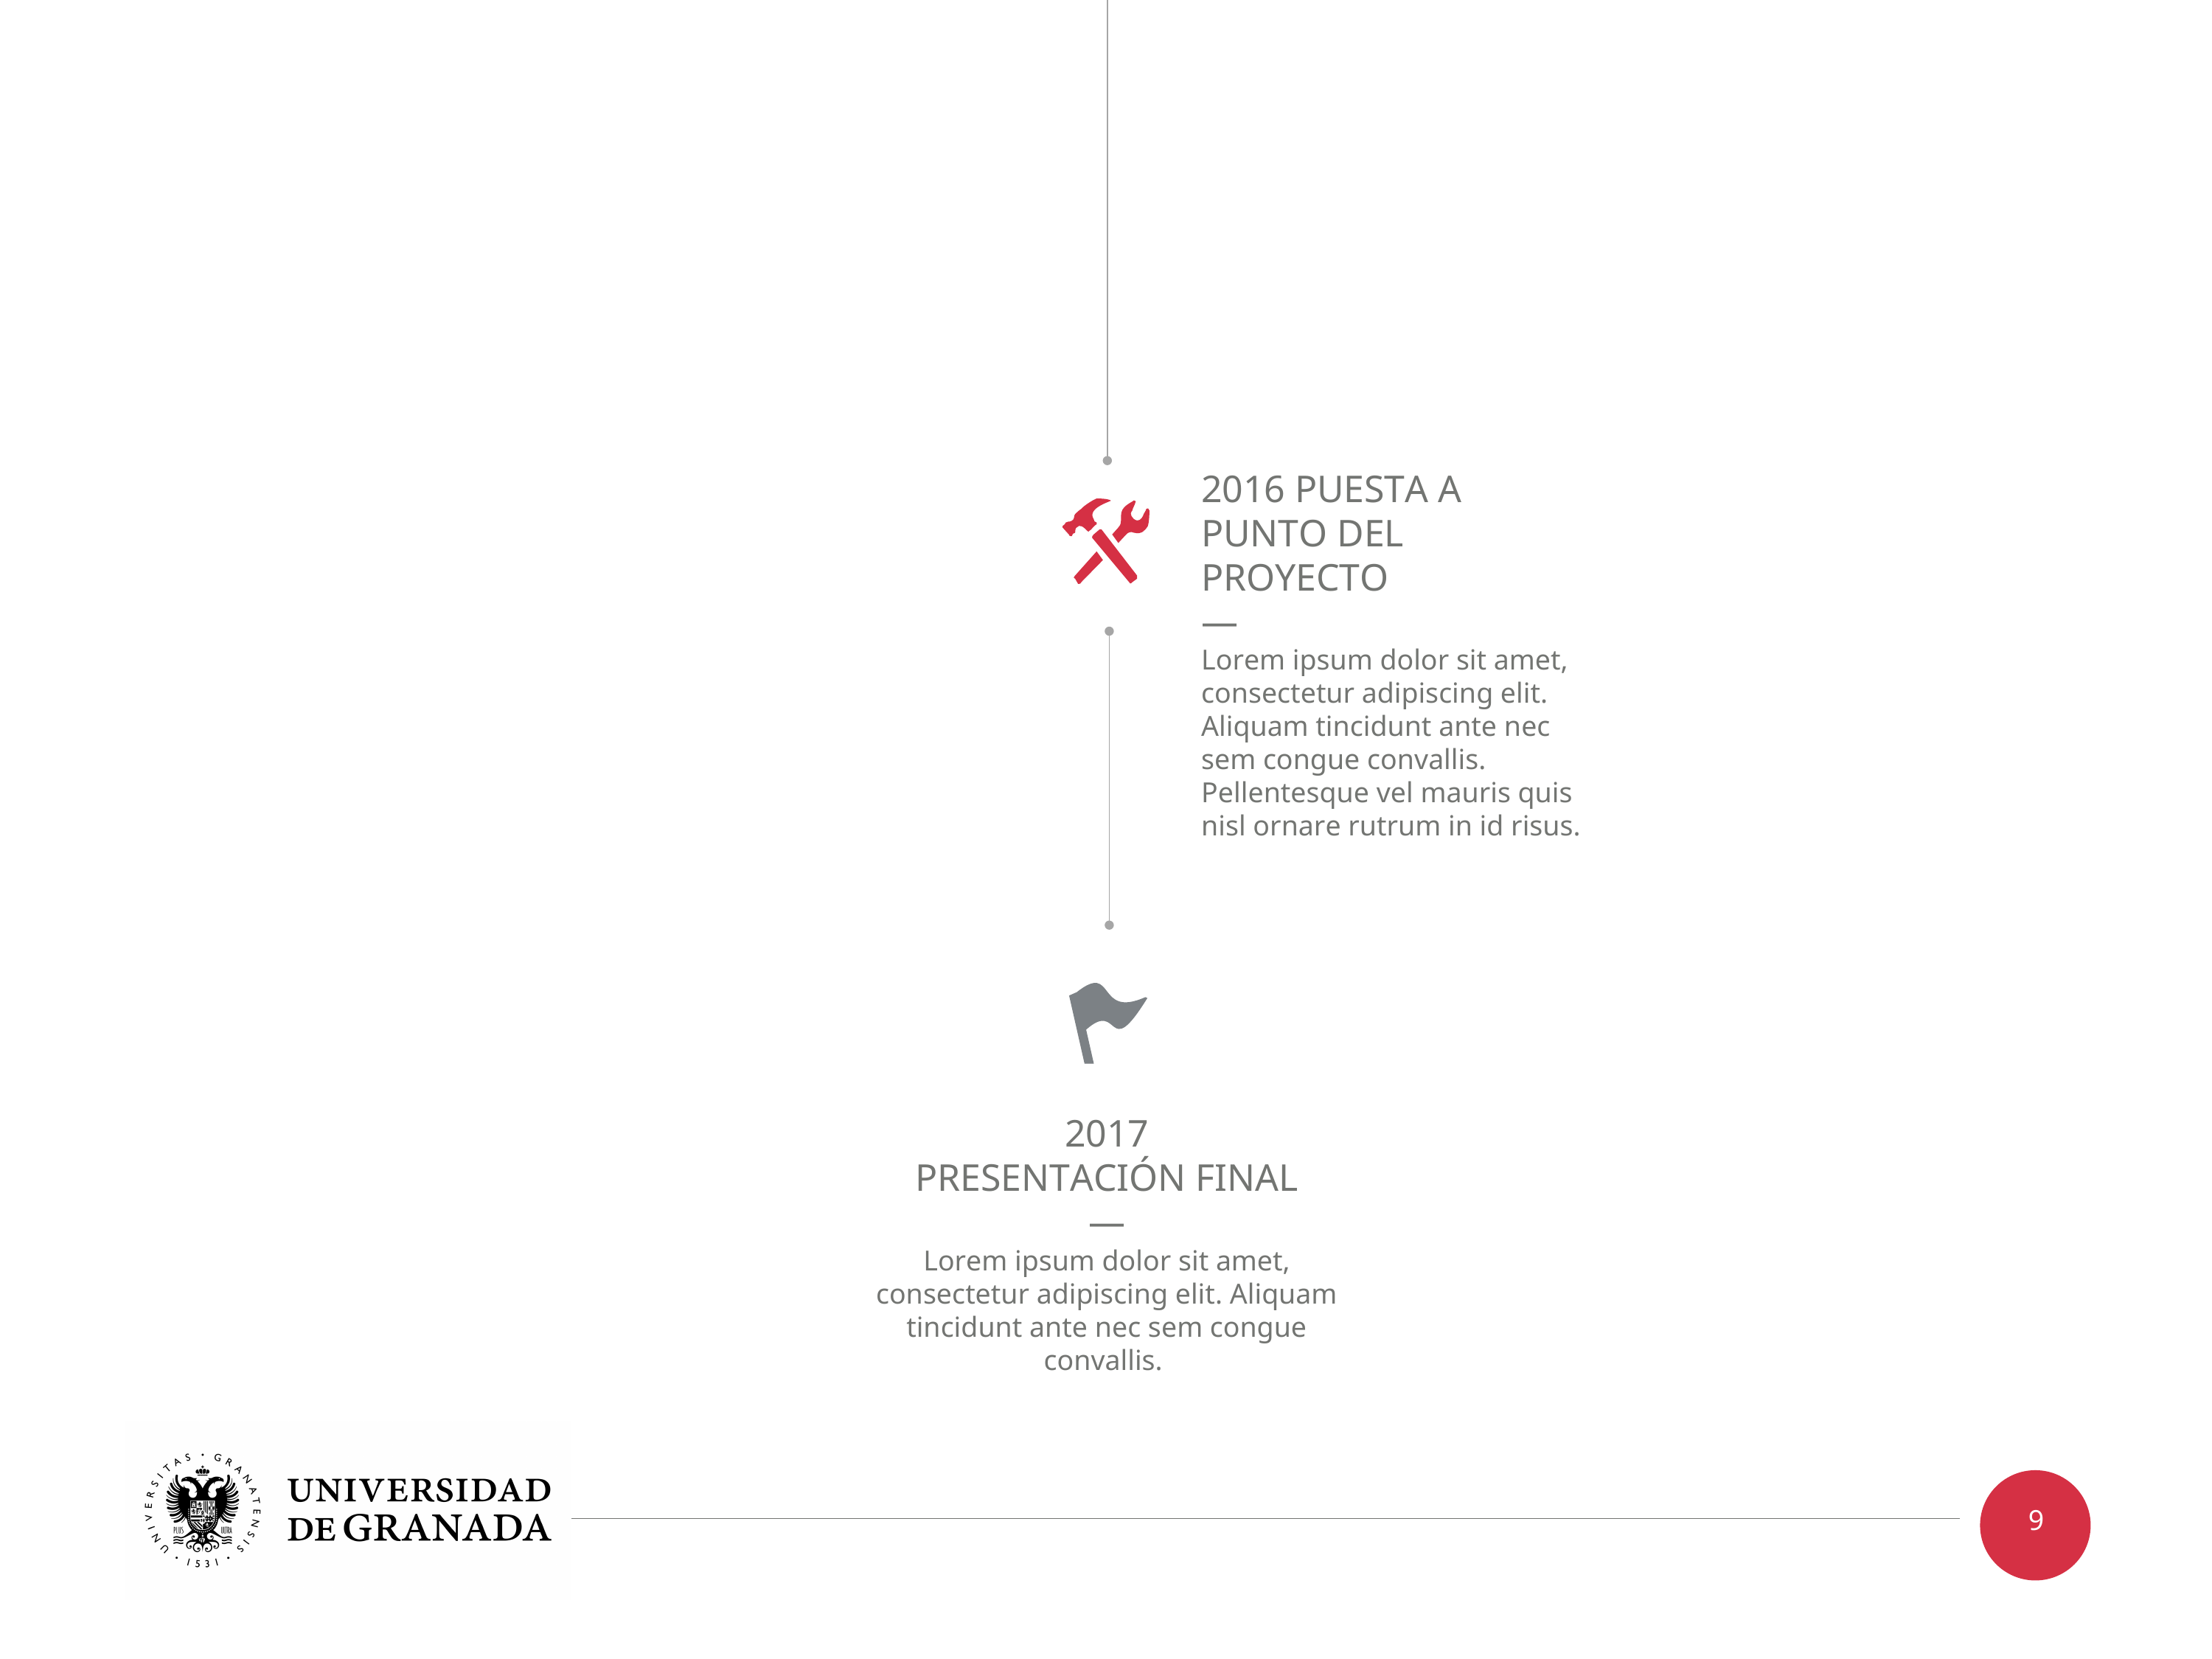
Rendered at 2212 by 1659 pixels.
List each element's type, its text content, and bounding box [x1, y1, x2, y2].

picture [125, 1421, 571, 1600]
text_box [1062, 498, 1111, 537]
text_box [1092, 529, 1138, 584]
text_box 2017 PRESENTACIÓN FINAL — Lorem ipsum dolor sit amet, consectetur adipiscing elit. Aliquam tincidunt ante nec sem congue convallis. [836, 1104, 1377, 1382]
text_box 2016 PUESTA A PUNTO DEL PROYECTO — Lorem ipsum dolor sit amet, consectetur adipiscing elit. Aliquam tincidunt ante nec sem congue convallis. Pellentesque vel mauris quis nisl ornare rutrum in id risus. [1190, 459, 1597, 848]
text_box [1068, 983, 1147, 1064]
text_box [1112, 500, 1150, 543]
text_box [1074, 551, 1103, 584]
